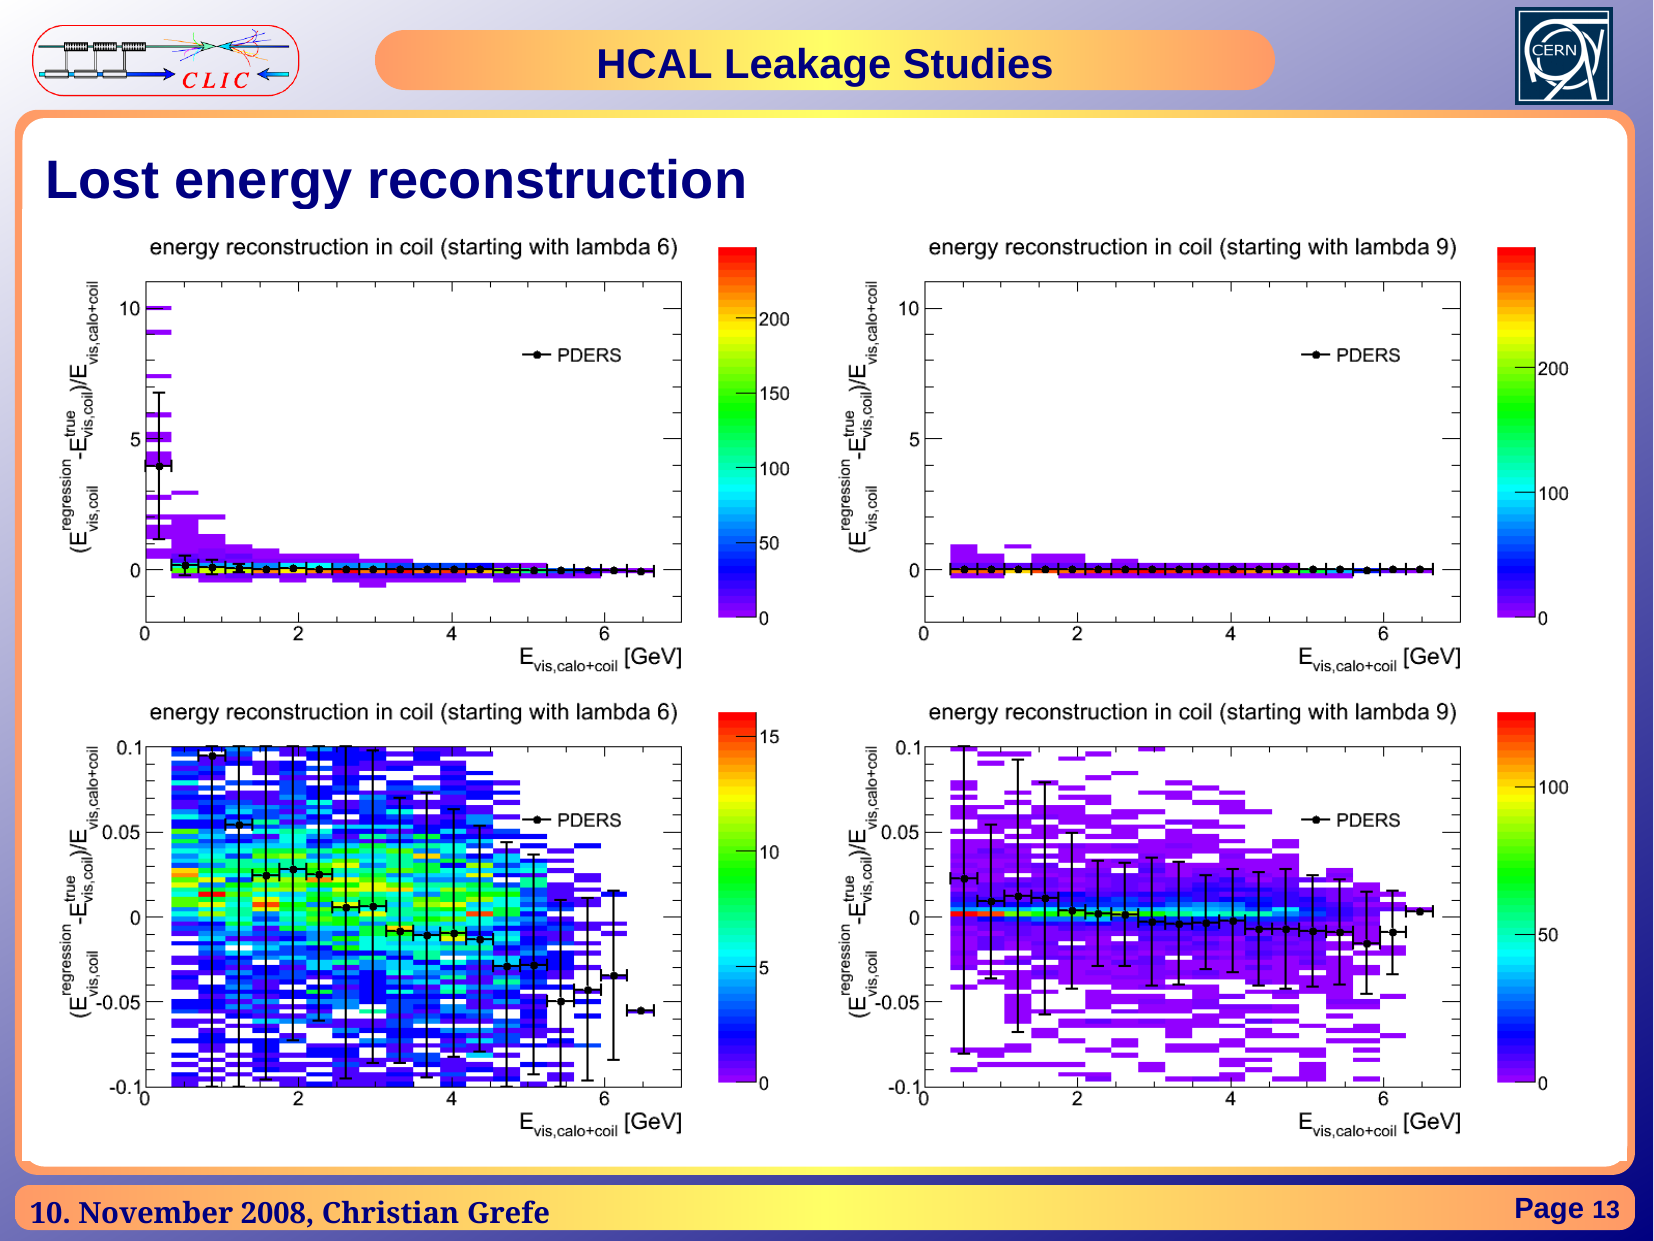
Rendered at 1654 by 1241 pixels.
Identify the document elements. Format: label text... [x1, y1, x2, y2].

picture [1515, 7, 1613, 105]
picture [30, 22, 301, 98]
title Lost energy reconstruction [45, 142, 1606, 209]
picture [22, 209, 1627, 1162]
